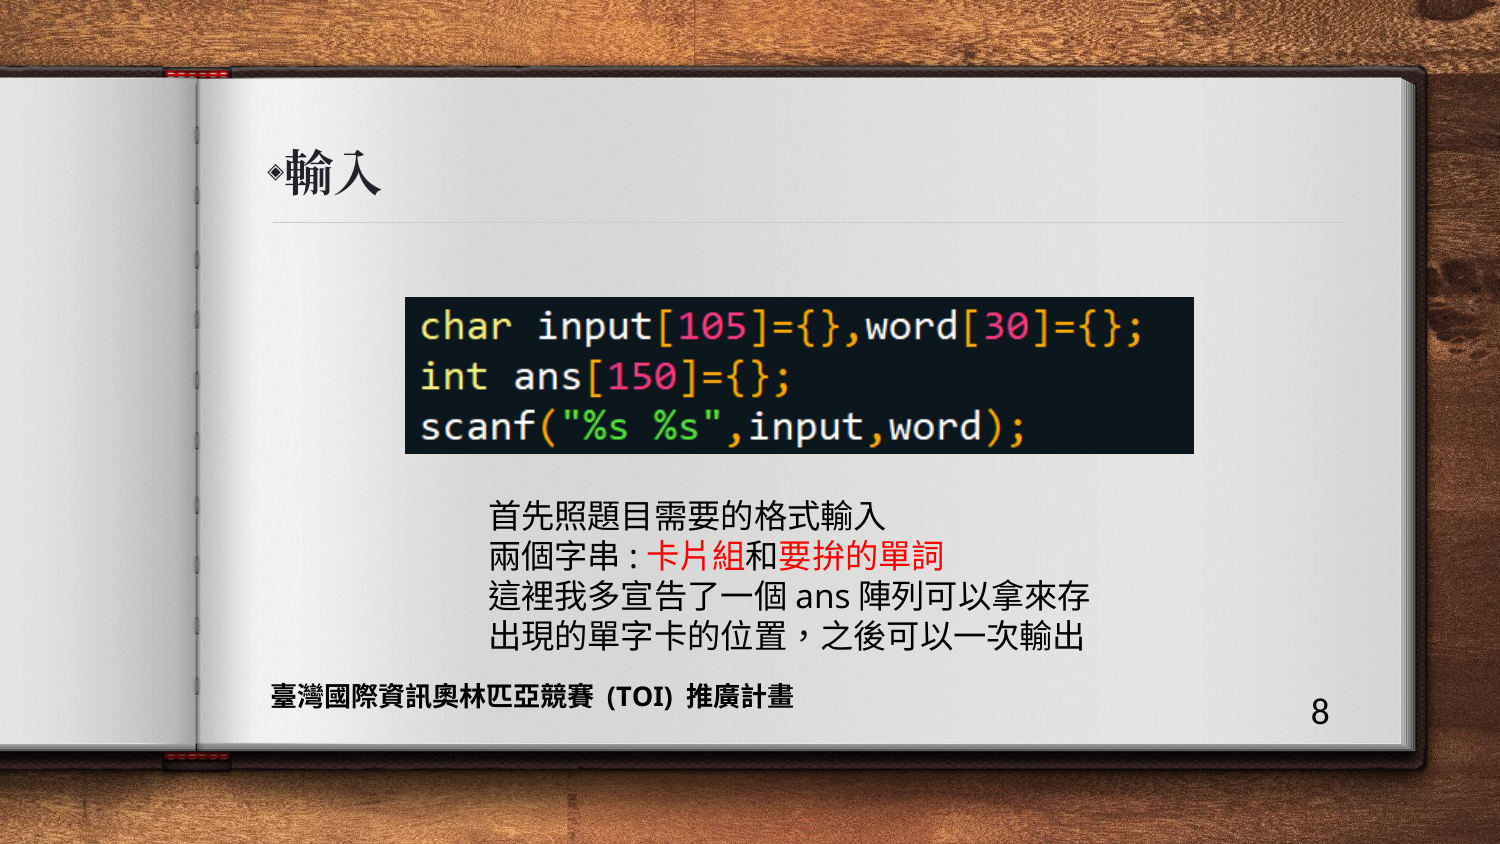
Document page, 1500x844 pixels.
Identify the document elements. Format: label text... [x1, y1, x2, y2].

list 輸入 [252, 126, 1194, 216]
picture [405, 297, 1194, 455]
text_box 首先照題目需要的格式輸入 兩個字串:卡片組和要拚的單詞 這裡我多宣告了一個ans陣列可以拿來存出現的單字卡的位置，之後可以一次輸出 [473, 487, 1126, 705]
text_box [1295, 672, 1386, 737]
